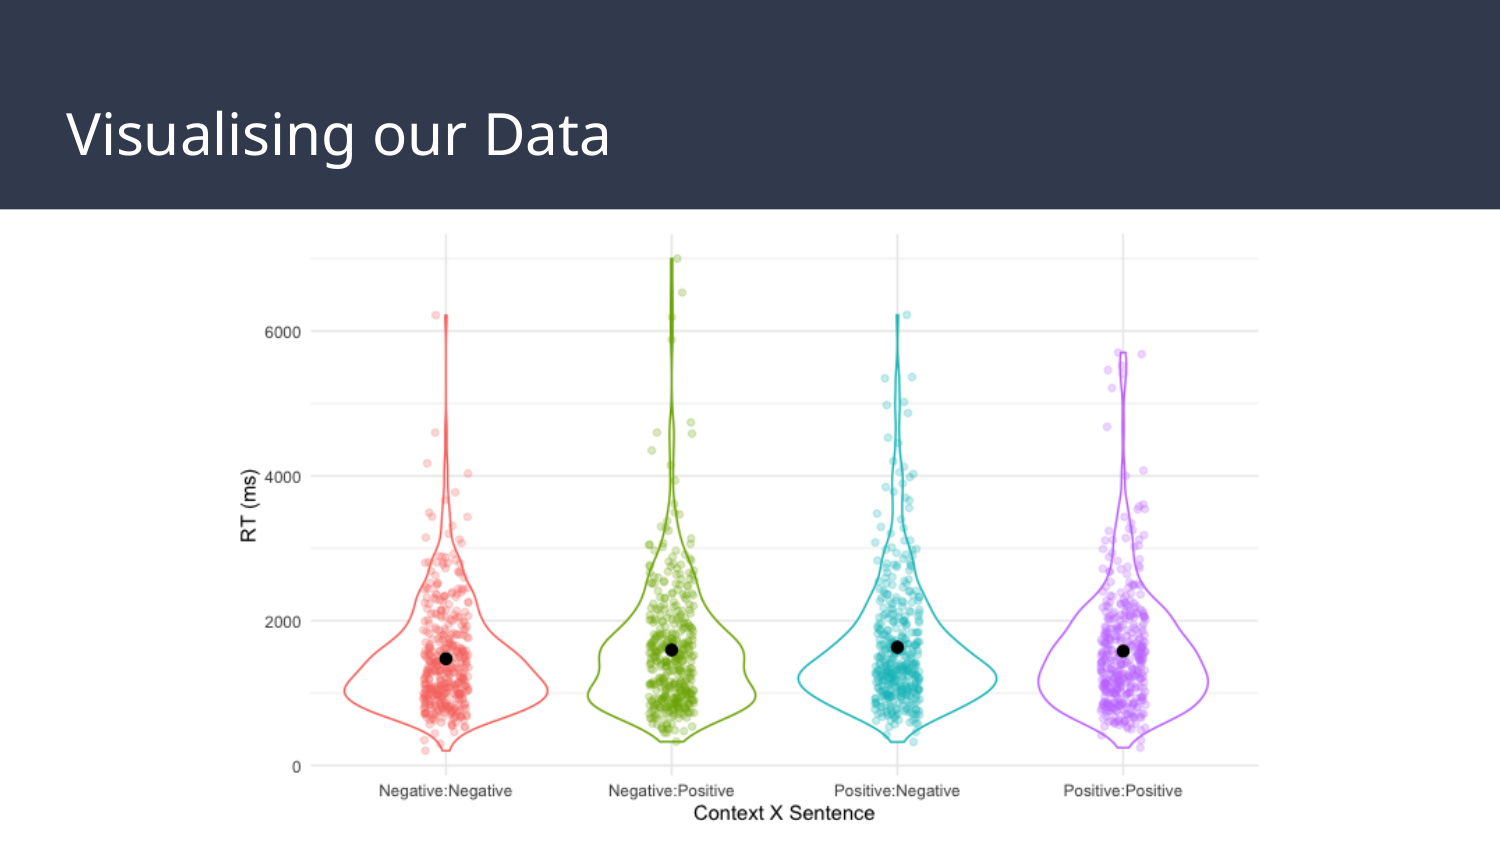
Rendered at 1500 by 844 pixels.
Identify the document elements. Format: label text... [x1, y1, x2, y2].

picture [231, 224, 1269, 834]
title Visualising our Data [51, 82, 1449, 185]
